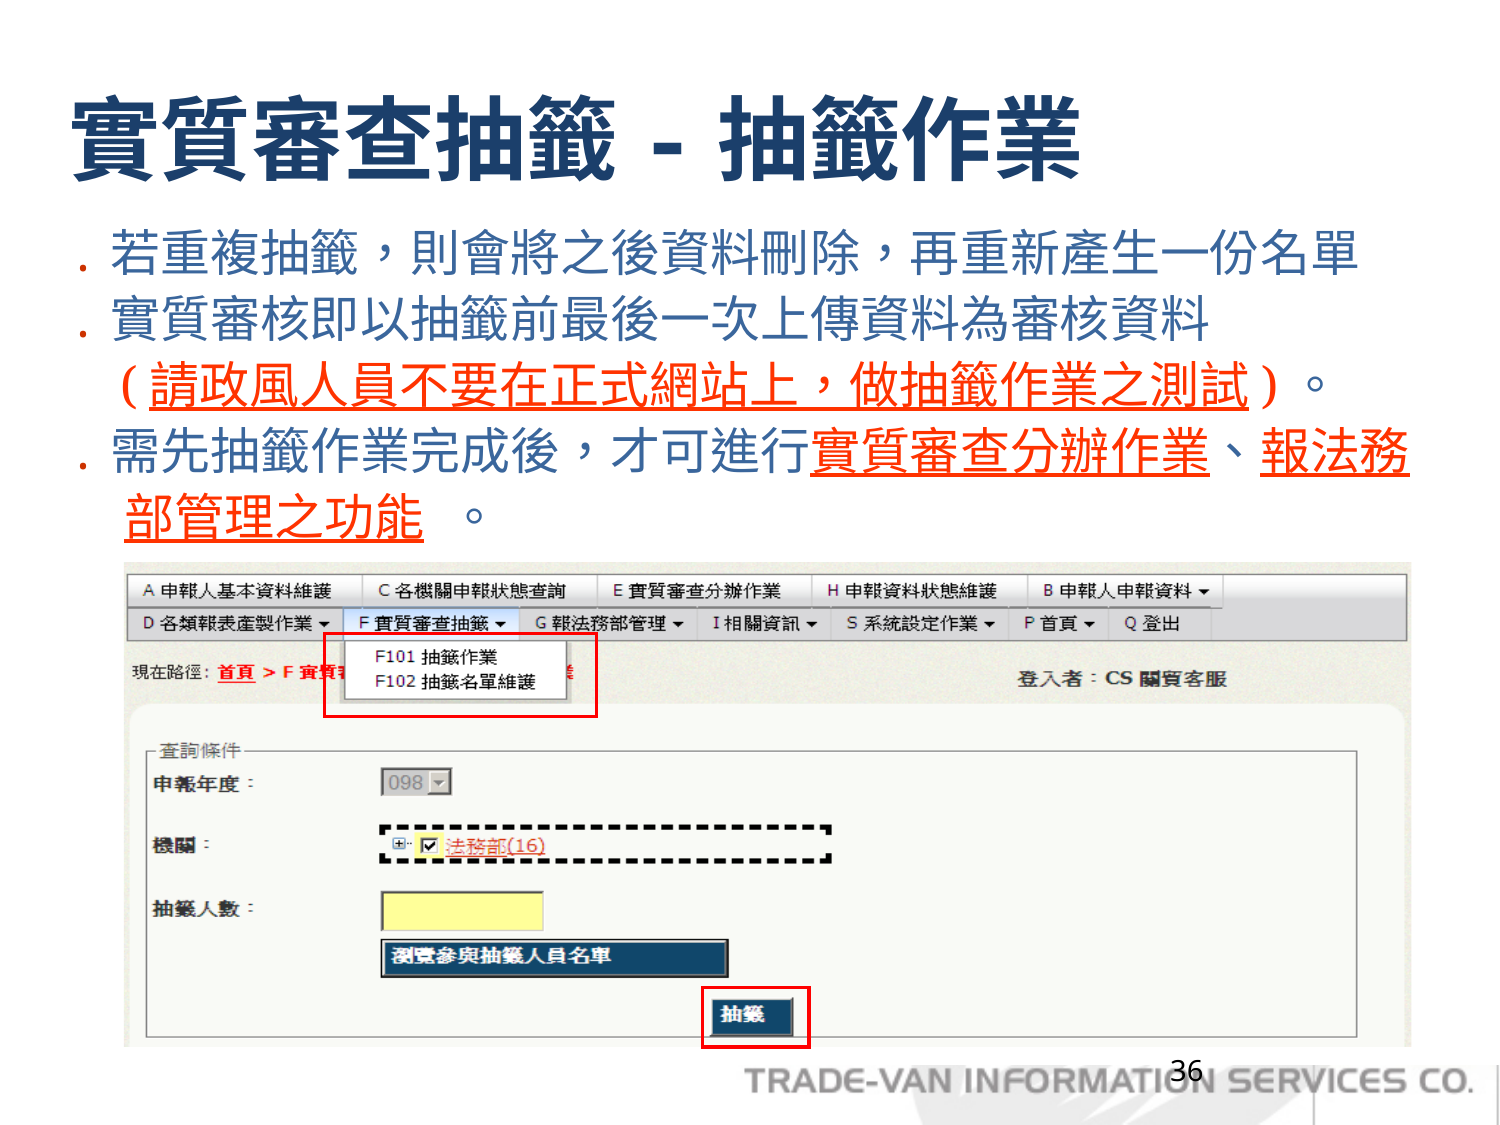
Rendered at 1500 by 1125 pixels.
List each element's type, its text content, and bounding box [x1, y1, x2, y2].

text_box 實質審查抽籤-抽籤作業 [53, 43, 1403, 208]
text_box ․若重複抽籤，則會將之後資料刪除，再重新產生一份名單 ․實質審核即以抽籤前最後一次上傳資料為審核資料 (請政風人員不要在正式網站上，做抽籤作業之測試)。 ․需先抽籤作業完成後，才可進行實質審查分辦作業、報法務部管理之功能 。 [53, 208, 1447, 669]
picture [123, 669, 1412, 1047]
text_box [0, 0, 1500, 1100]
picture [704, 989, 807, 1045]
picture [326, 669, 595, 715]
